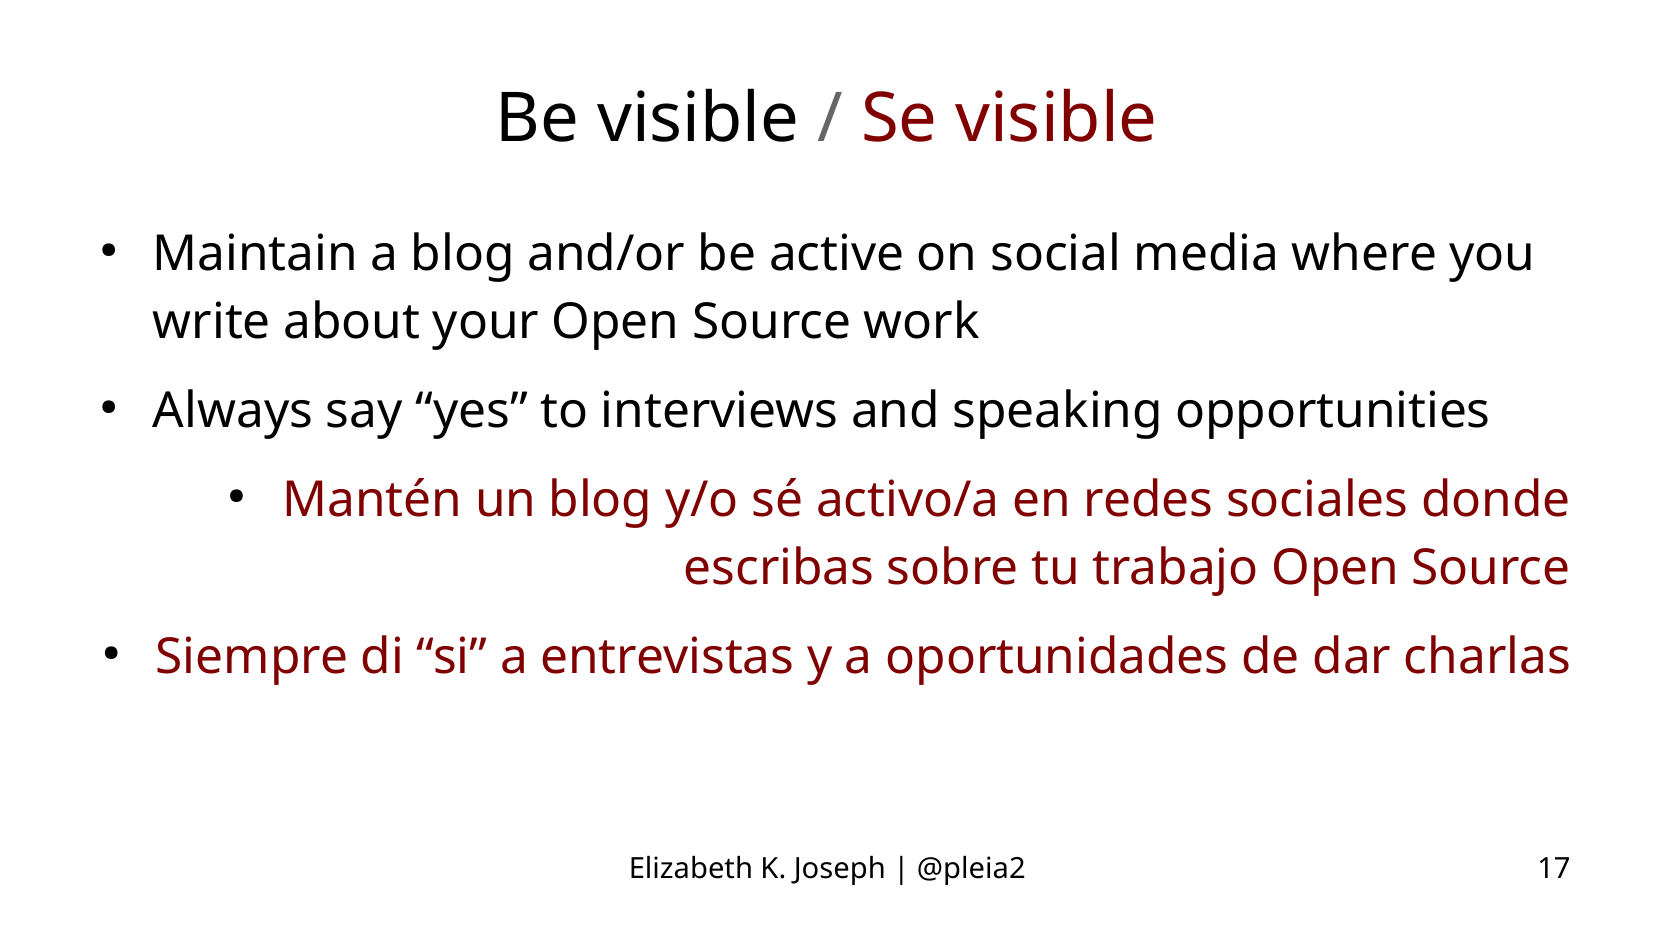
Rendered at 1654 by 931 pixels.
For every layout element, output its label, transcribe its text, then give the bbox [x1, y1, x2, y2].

title Be visible / Se visible [82, 37, 1571, 193]
list Maintain a blog and/or be active on social media where you write about your Open Source work Always say “yes” to interviews and speaking opportunities Mantén un blog y/o sé activo/a en redes sociales donde escribas sobre tu trabajo Open Source Siempre di “si” a entrevistas y a oportunidades de dar charlas [82, 217, 1571, 758]
